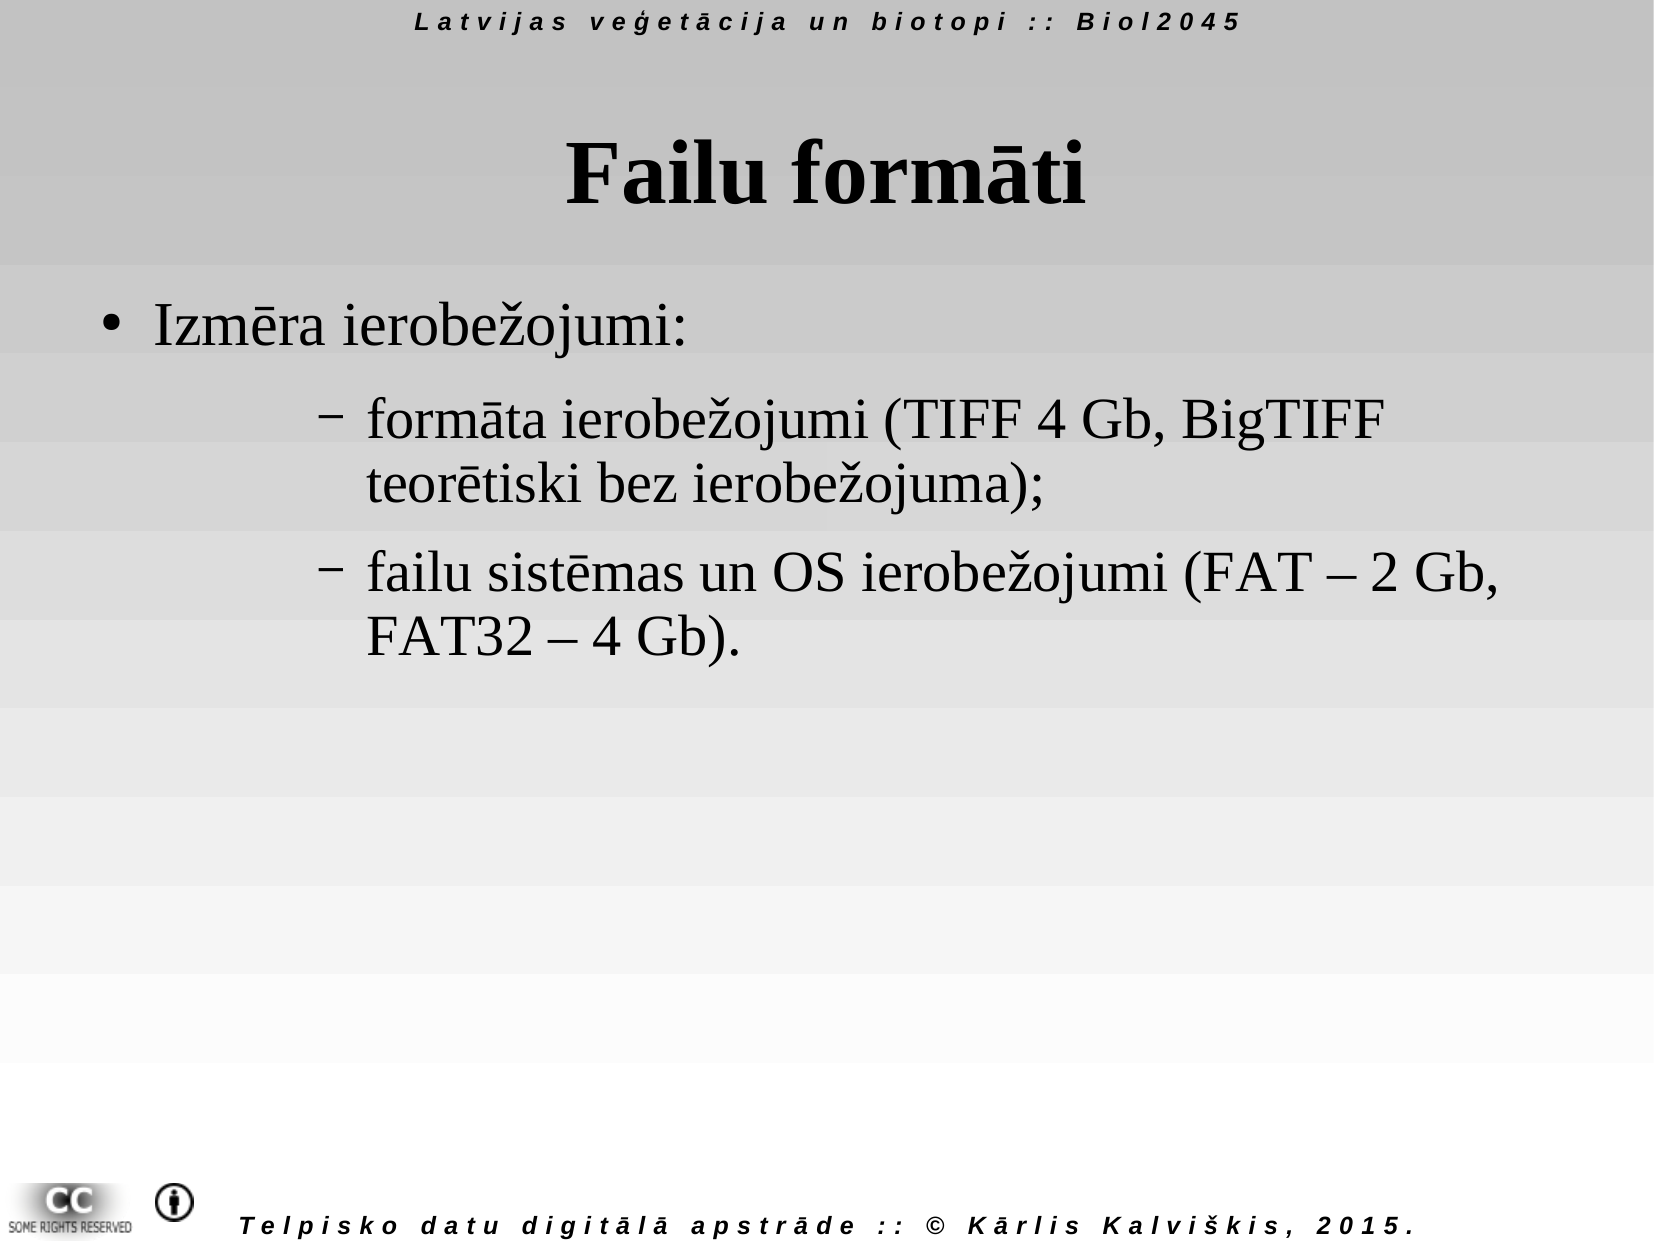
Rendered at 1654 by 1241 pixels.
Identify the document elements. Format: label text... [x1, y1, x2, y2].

title Failu formāti [29, 49, 1625, 296]
picture [0, 0, 1654, 1241]
list Izmēra ierobežojumi: formāta ierobežojumi (TIFF 4 Gb, BigTIFF teorētiski bez ierobežojuma); failu sistēmas un OS ierobežojumi (FAT – 2 Gb, FAT32 – 4 Gb). [82, 289, 1571, 1098]
